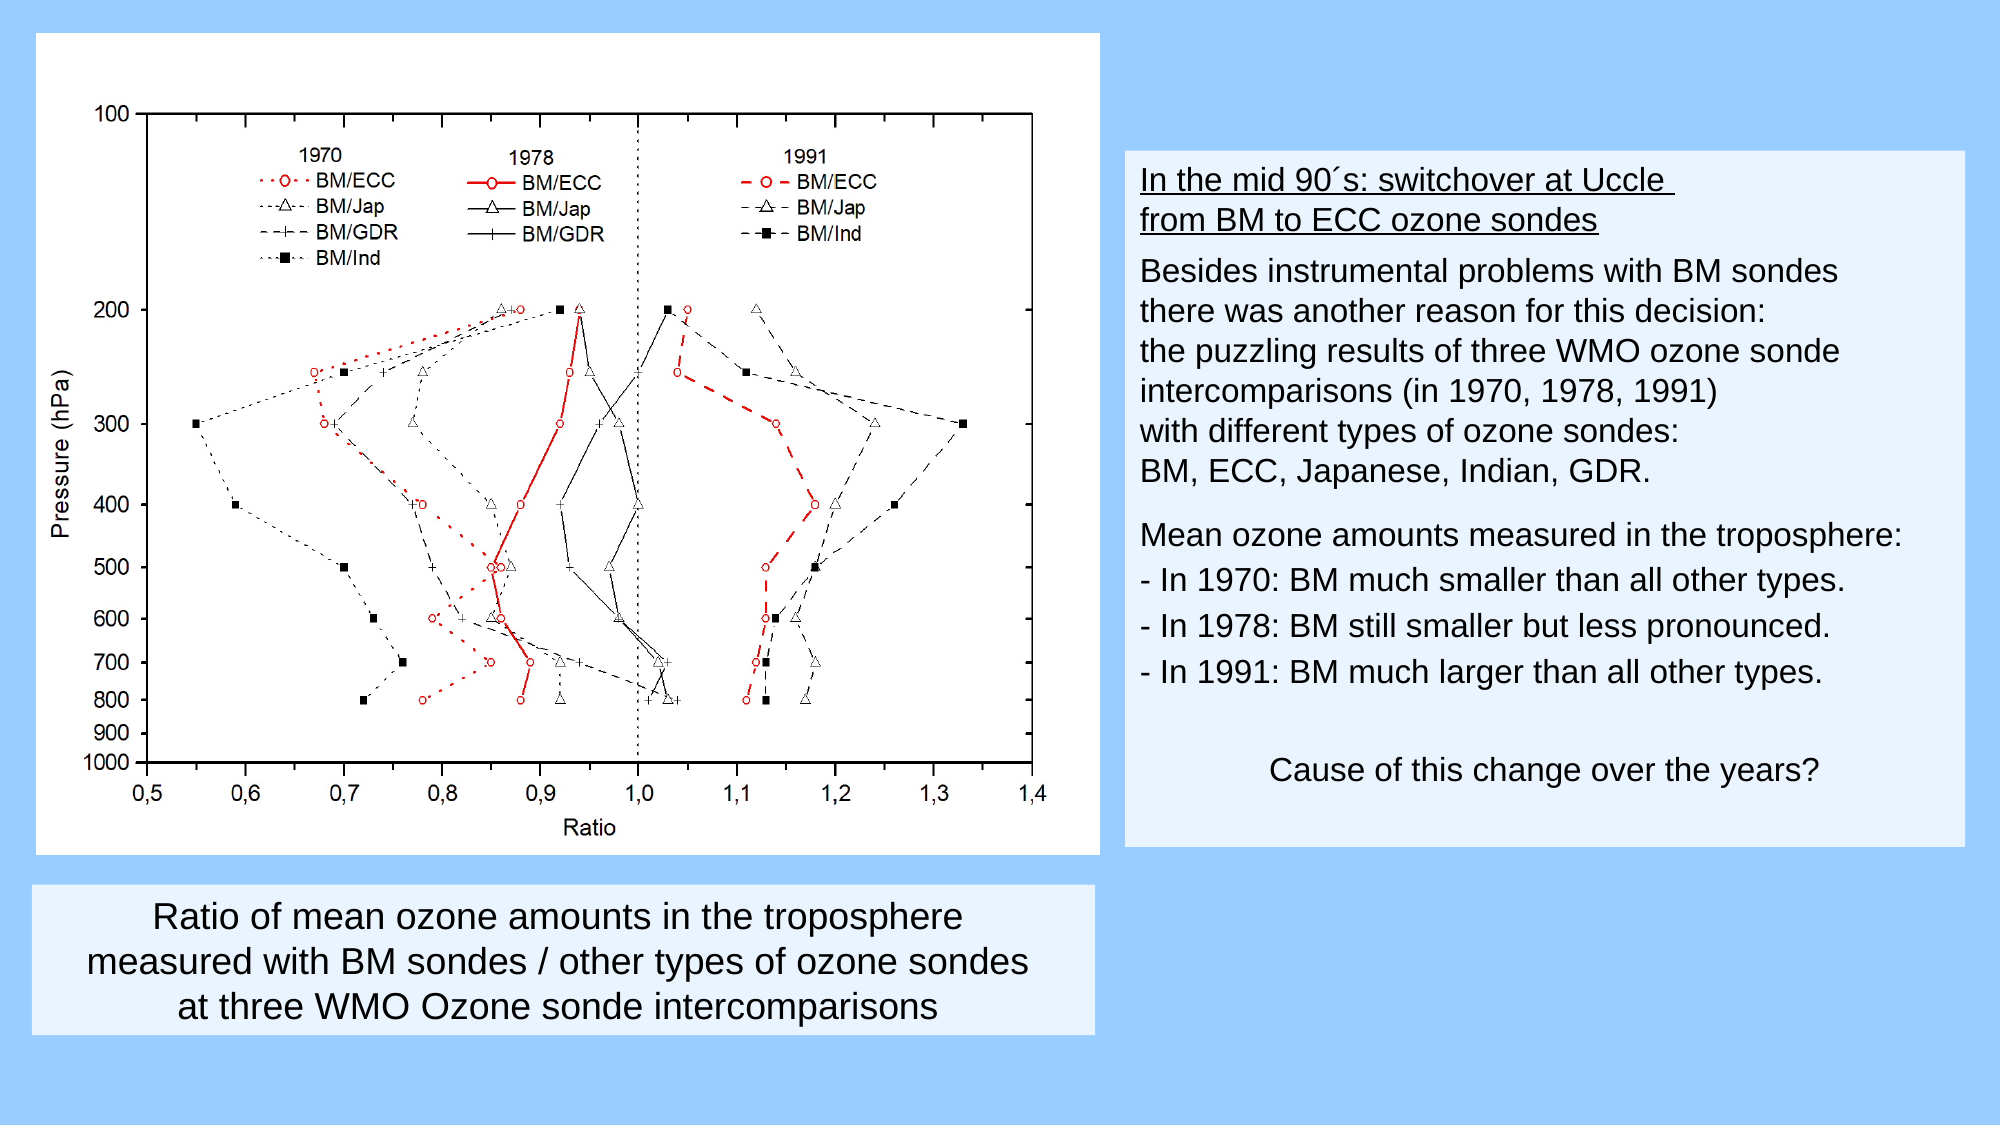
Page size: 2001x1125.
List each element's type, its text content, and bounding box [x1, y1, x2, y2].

title Ratio of mean ozone amounts in the troposphere measured with BM sondes / other types of ozone sondes at three WMO Ozone sonde intercomparisons [31, 884, 1096, 1036]
picture [36, 33, 1100, 855]
text_box In the mid 90´s: switchover at Uccle from BM to ECC ozone sondes Besides instrumental problems with BM sondes there was another reason for this decision: the puzzling results of three WMO ozone sonde intercomparisons (in 1970, 1978, 1991) with different types of ozone sondes: BM, ECC, Japanese, Indian, GDR. Mean ozone amounts measured in the troposphere: - In 1970: BM much smaller than all other types. - In 1978: BM still smaller but less pronounced. - In 1991: BM much larger than all other types. Cause of this change over the years? [1125, 150, 1966, 847]
